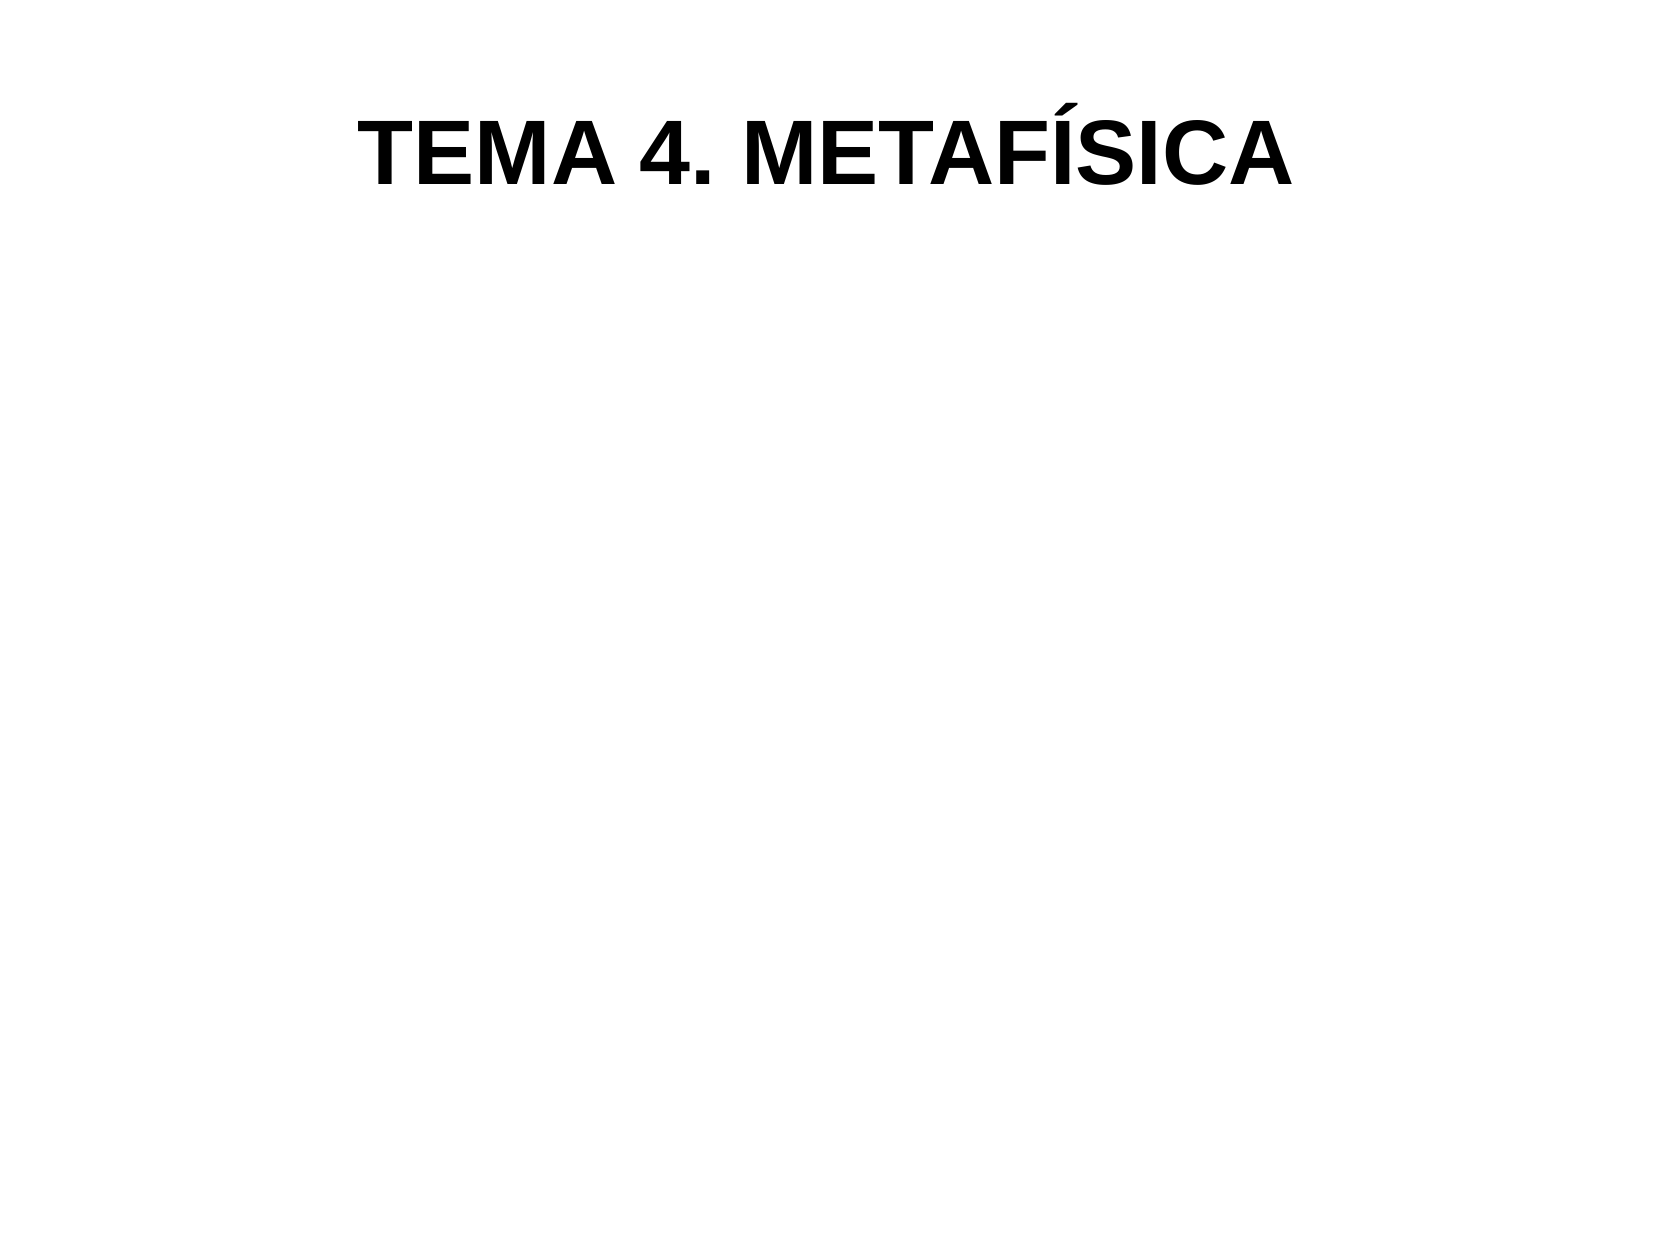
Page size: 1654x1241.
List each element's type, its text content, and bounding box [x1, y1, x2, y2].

title TEMA 4. METAFÍSICA [82, 49, 1571, 257]
